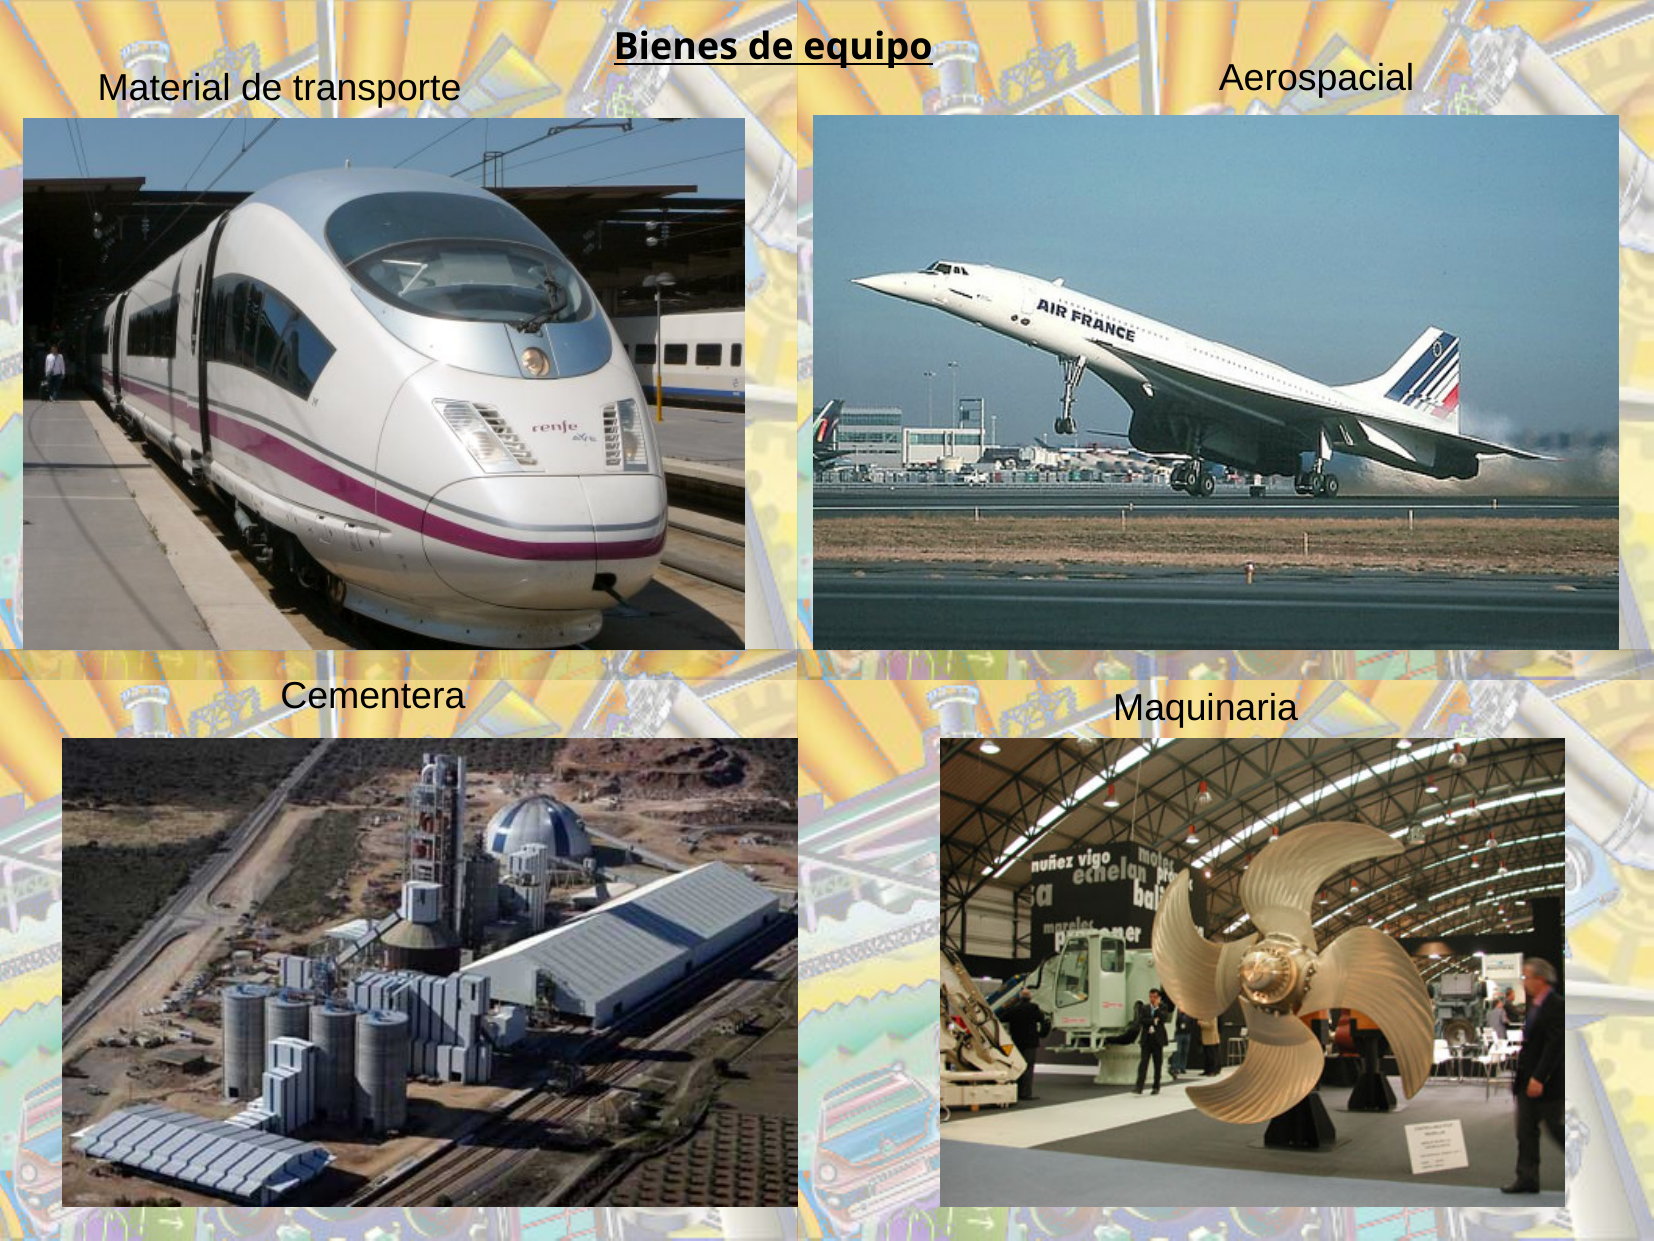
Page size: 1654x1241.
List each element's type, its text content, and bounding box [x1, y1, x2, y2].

text_box Aerospacial [1204, 49, 1430, 107]
picture [0, 0, 1654, 1241]
text_box Cementera [265, 667, 481, 724]
text_box Maquinaria [1098, 679, 1313, 736]
text_box Material de transporte [82, 59, 477, 116]
text_box Bienes de equipo [598, 12, 993, 71]
